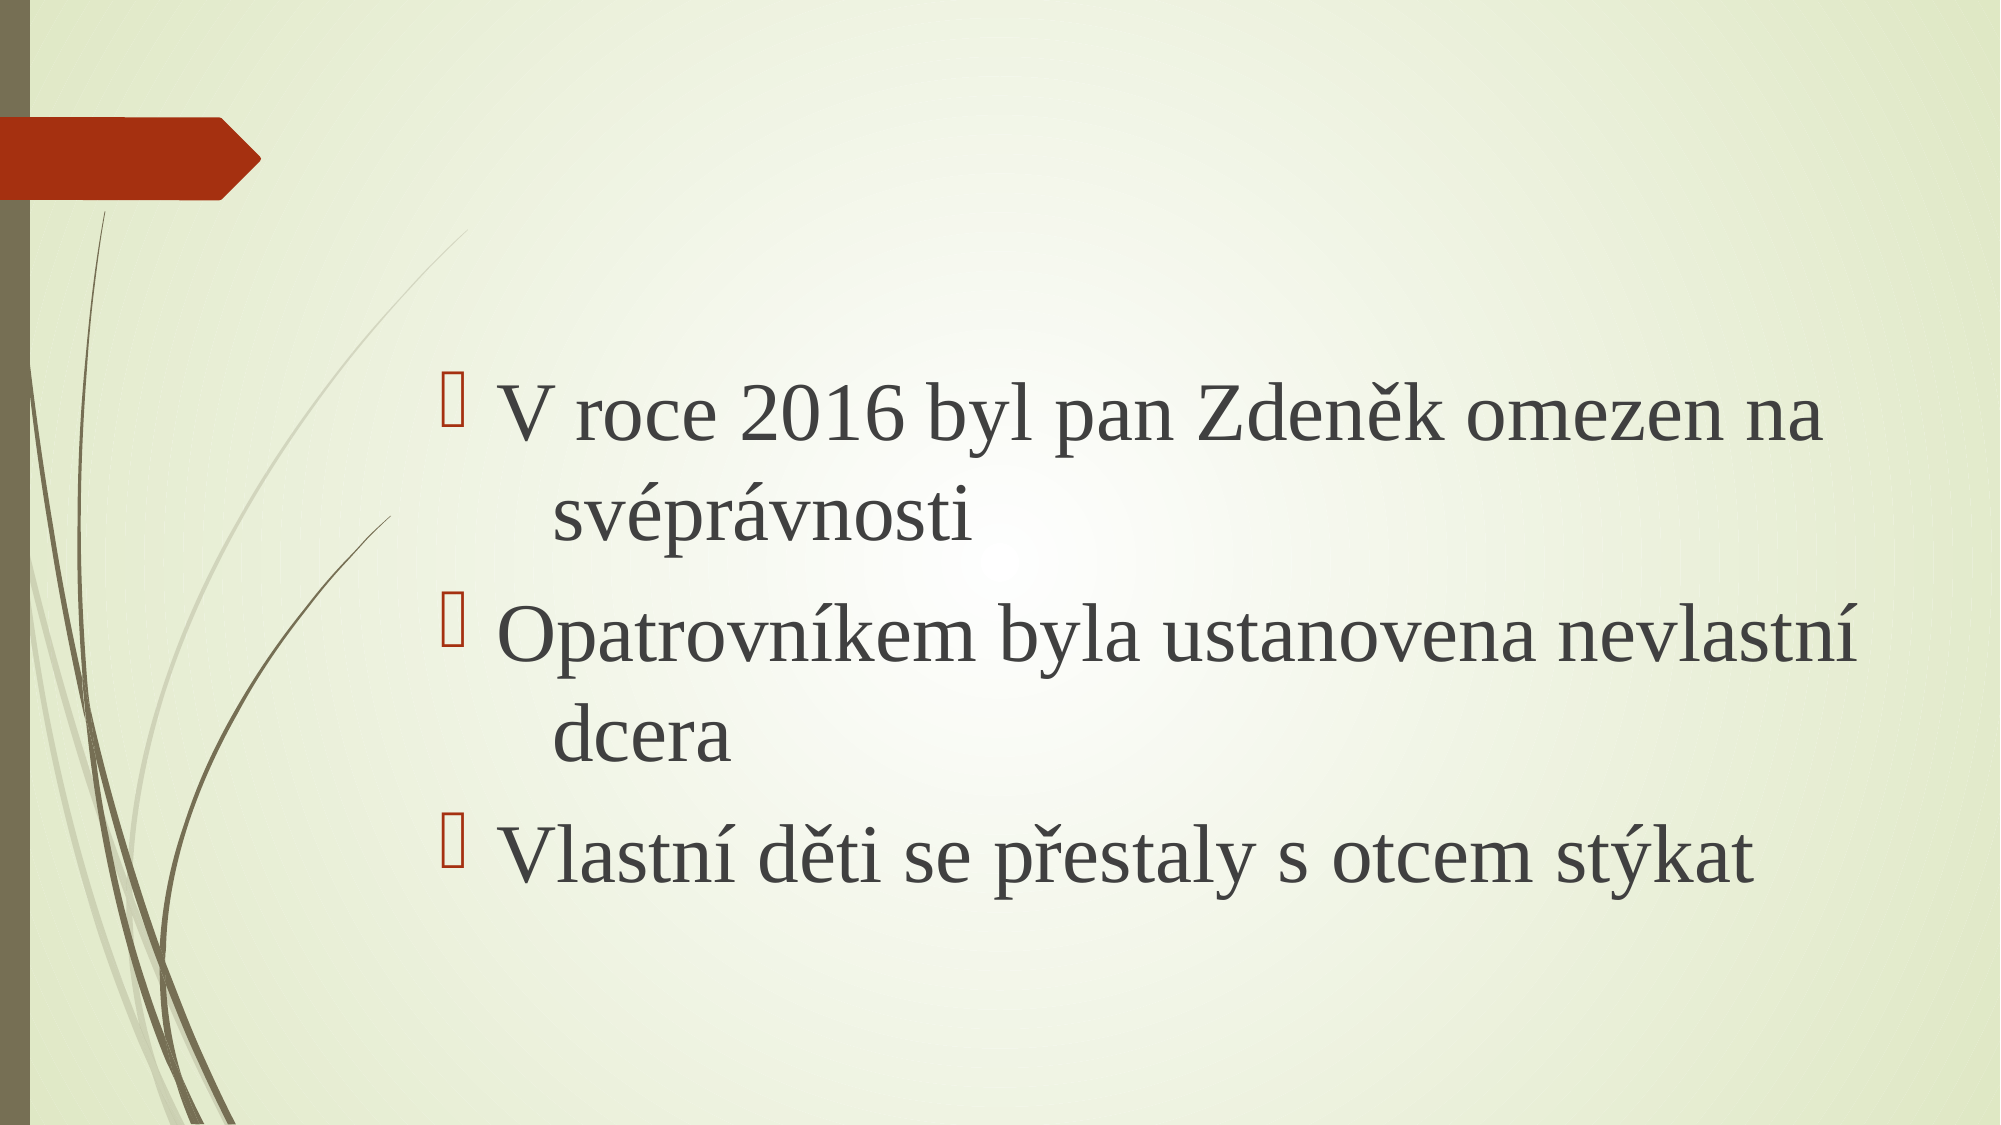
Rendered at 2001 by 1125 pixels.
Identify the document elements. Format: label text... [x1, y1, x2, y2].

list V roce 2016 byl pan Zdeněk omezen na svéprávnosti Opatrovníkem byla ustanovena nevlastní dcera Vlastní děti se přestaly s otcem stýkat [424, 350, 1888, 970]
